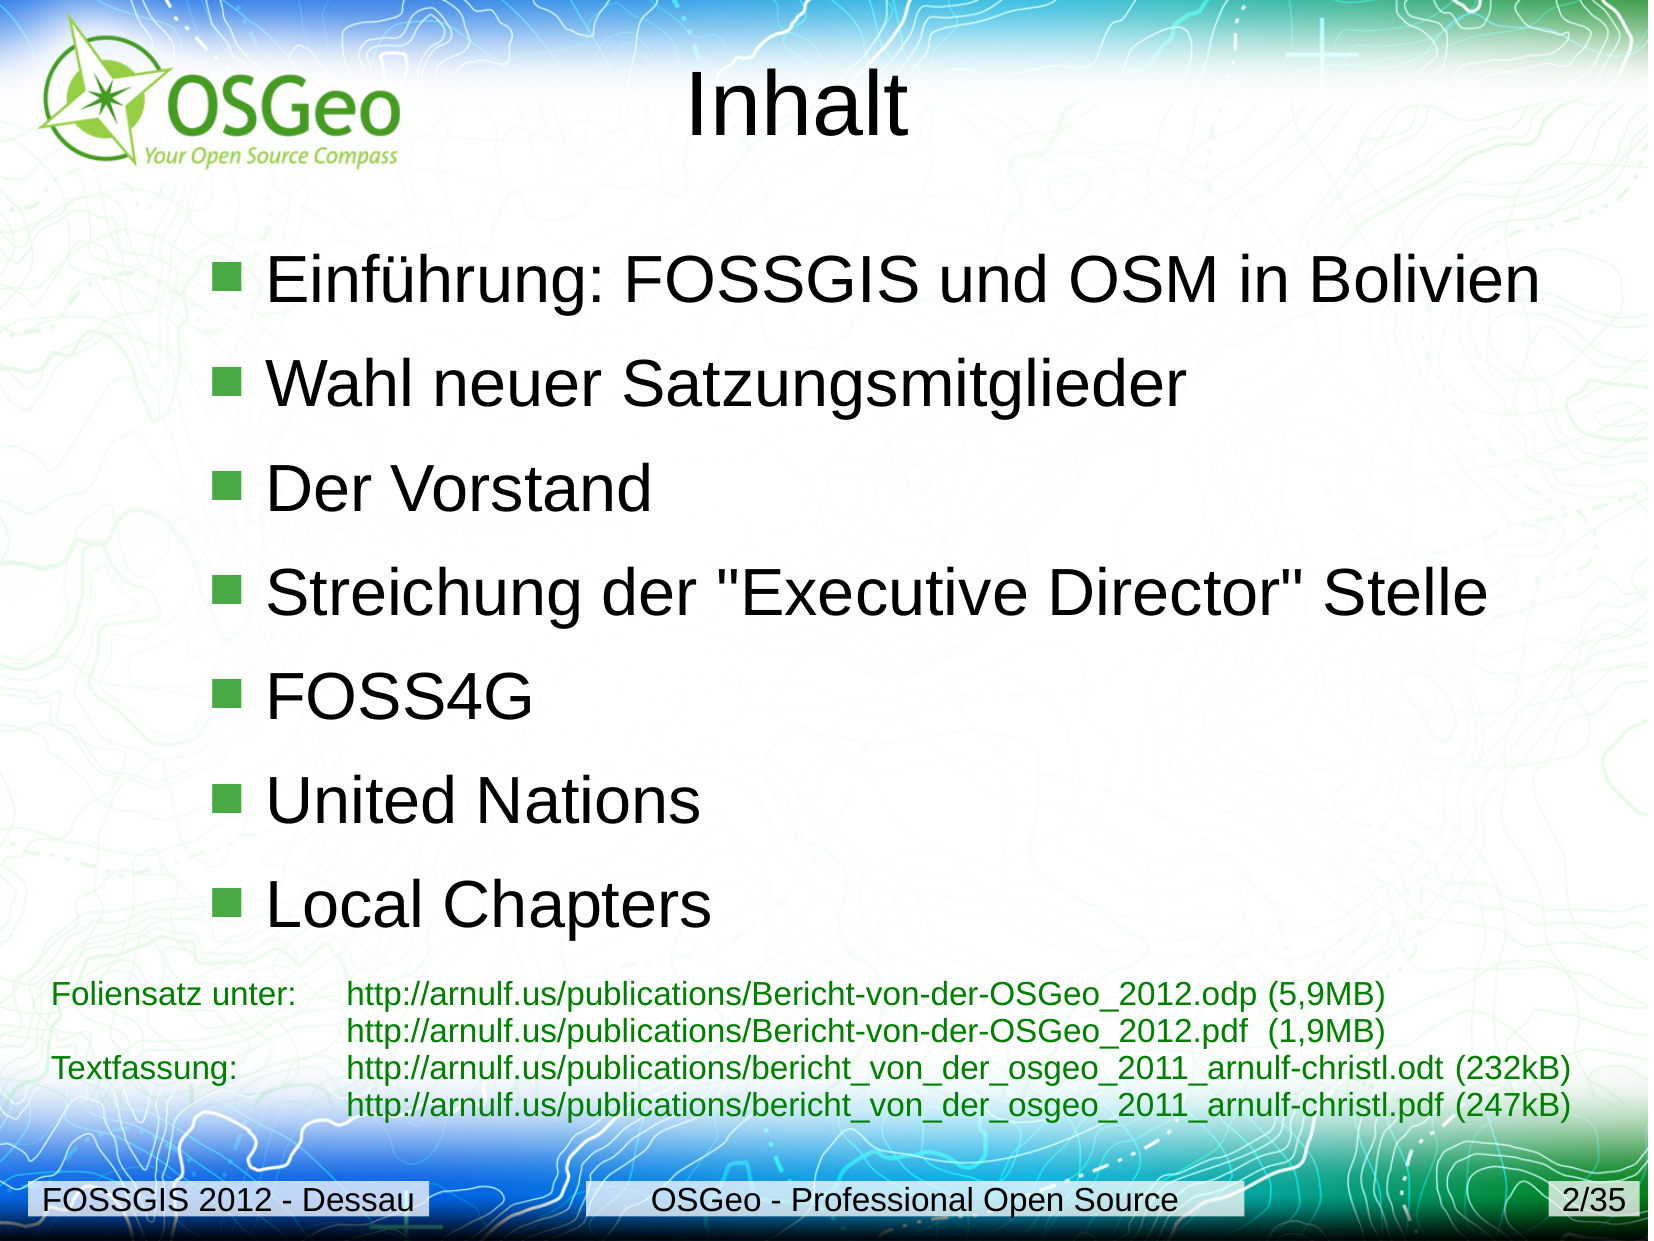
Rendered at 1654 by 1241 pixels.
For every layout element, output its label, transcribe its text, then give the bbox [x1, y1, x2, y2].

text_box Foliensatz unter: http://arnulf.us/publications/Bericht-von-der-OSGeo_2012.odp (5,9MB) http://arnulf.us/publications/Bericht-von-der-OSGeo_2012.pdf (1,9MB) Textfassung: http://arnulf.us/publications/bericht_von_der_osgeo_2011_arnulf-christl.odt (232kB) http://arnulf.us/publications/bericht_von_der_osgeo_2011_arnulf-christl.pdf (247kB) [50, 975, 1609, 1124]
title Inhalt [58, 29, 1536, 178]
list Einführung: FOSSGIS und OSM in Bolivien Wahl neuer Satzungsmitglieder Der Vorstand Streichung der "Executive Director" Stelle FOSS4G United Nations Local Chapters [194, 242, 1549, 943]
picture [0, 0, 1648, 1241]
